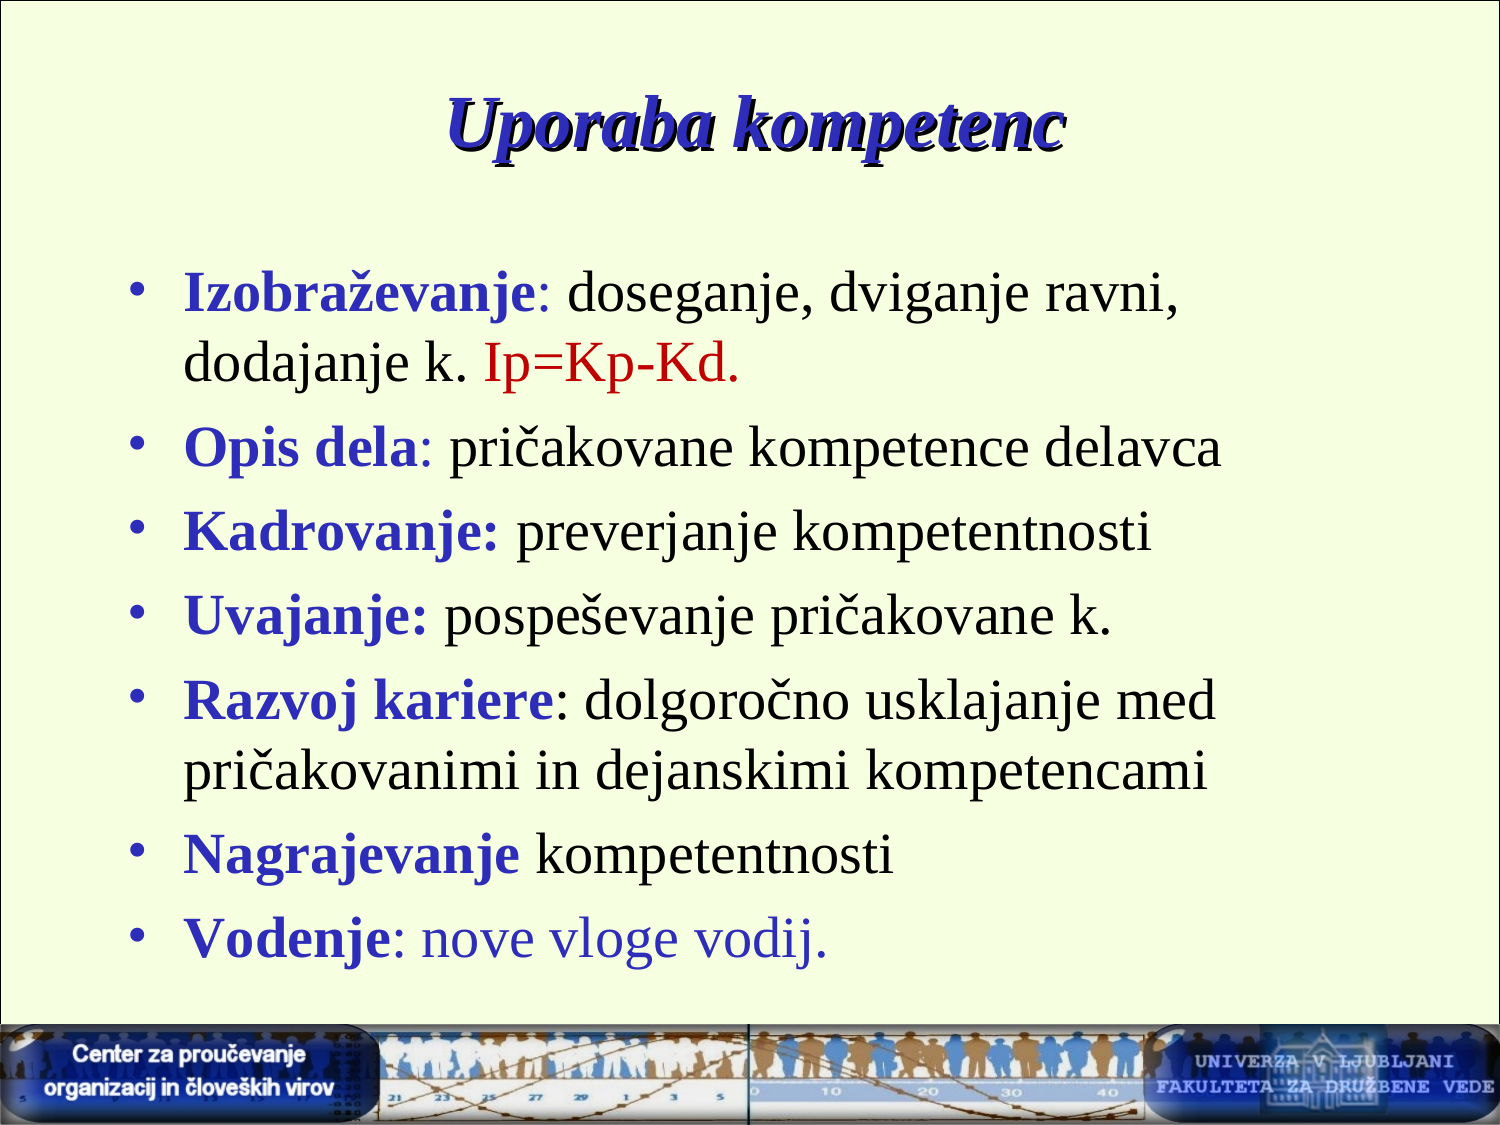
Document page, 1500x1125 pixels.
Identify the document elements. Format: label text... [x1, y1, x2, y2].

list Izobraževanje: doseganje, dviganje ravni, dodajanje k. Ip=Kp-Kd. Opis dela: pričakovane kompetence delavca Kadrovanje: preverjanje kompetentnosti Uvajanje: pospeševanje pričakovane k. Razvoj kariere: dolgoročno usklajanje med pričakovanimi in dejanskimi kompetencami Nagrajevanje kompetentnosti Vodenje: nove vloge vodij. [112, 246, 1388, 1001]
title Uporaba kompetenc [117, 65, 1393, 171]
picture [0, 1024, 1500, 1125]
